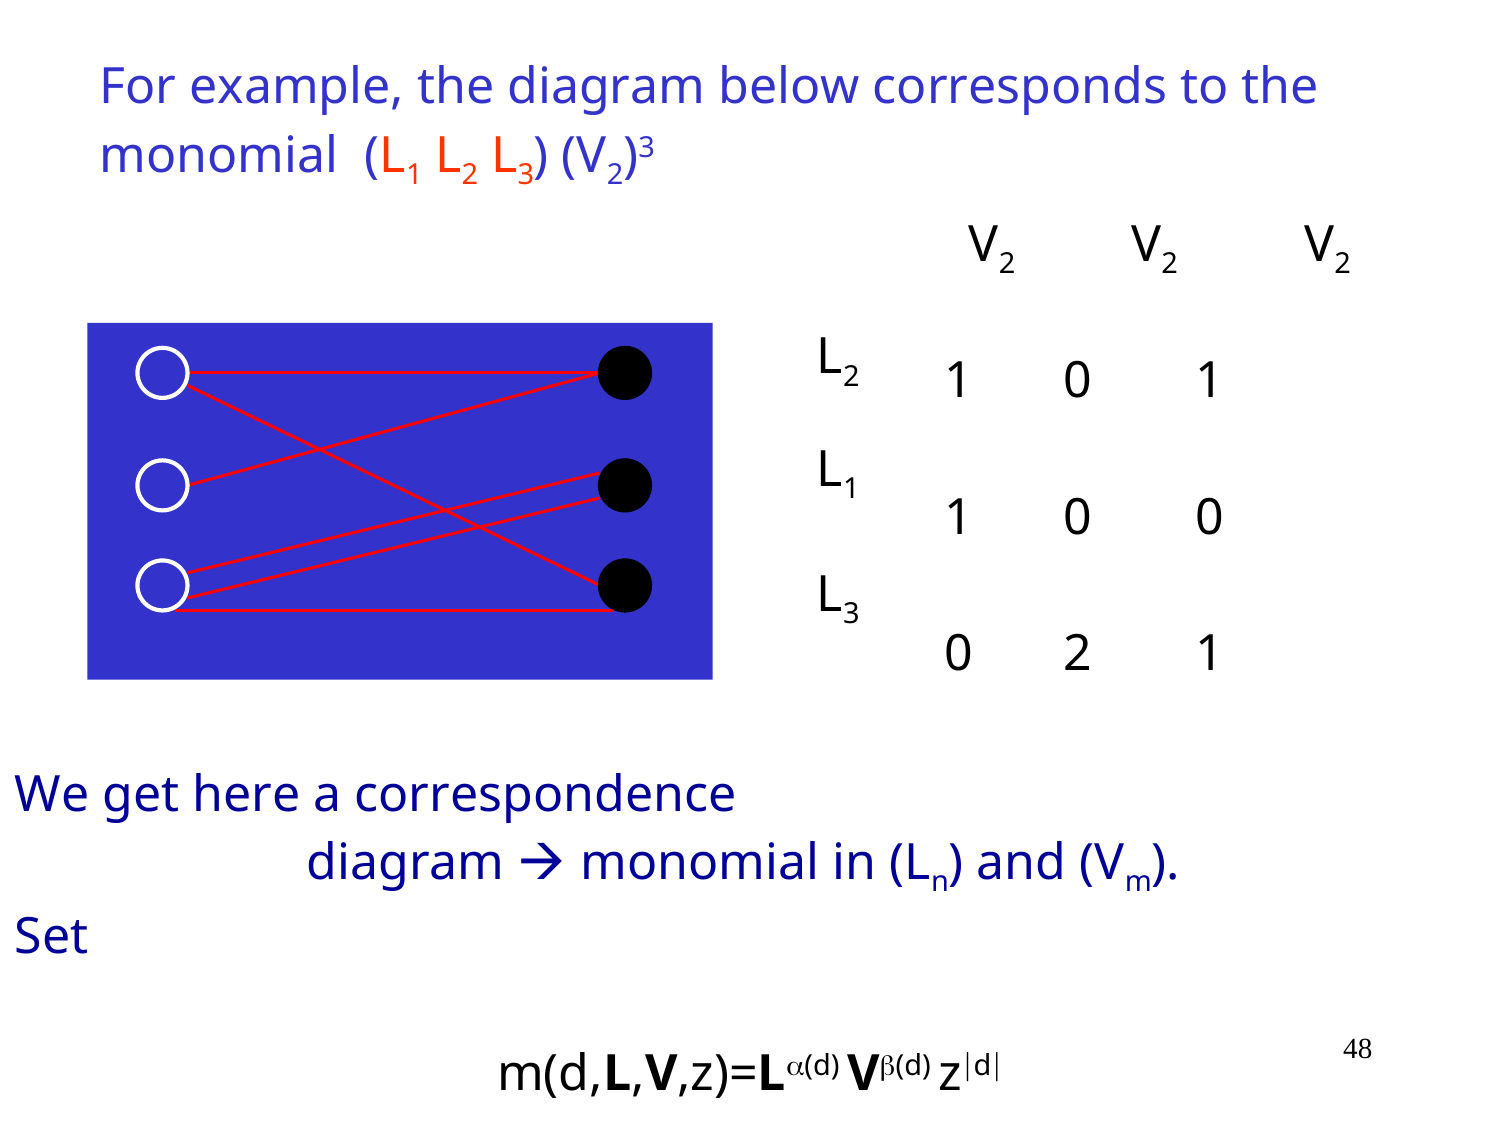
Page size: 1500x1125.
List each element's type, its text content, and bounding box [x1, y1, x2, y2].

text_box L1 [802, 424, 888, 515]
text_box L3 [802, 549, 888, 640]
text_box L2 [802, 312, 888, 403]
text_box V2 [1289, 201, 1375, 290]
text_box V2 [1116, 201, 1203, 290]
text_box [87, 322, 713, 680]
text_box V2 [954, 201, 1040, 290]
text_box 1 0 1 1 0 0 0 2 1 [662, 199, 1438, 749]
text_box We get here a correspondence diagram  monomial in (Ln) and (Vm). Set m(d,L,V,z)=L(d) V(d) zd [0, 749, 1500, 1114]
text_box For example, the diagram below corresponds to the monomial (L1 L2 L3) (V2)3 [84, 42, 1422, 201]
